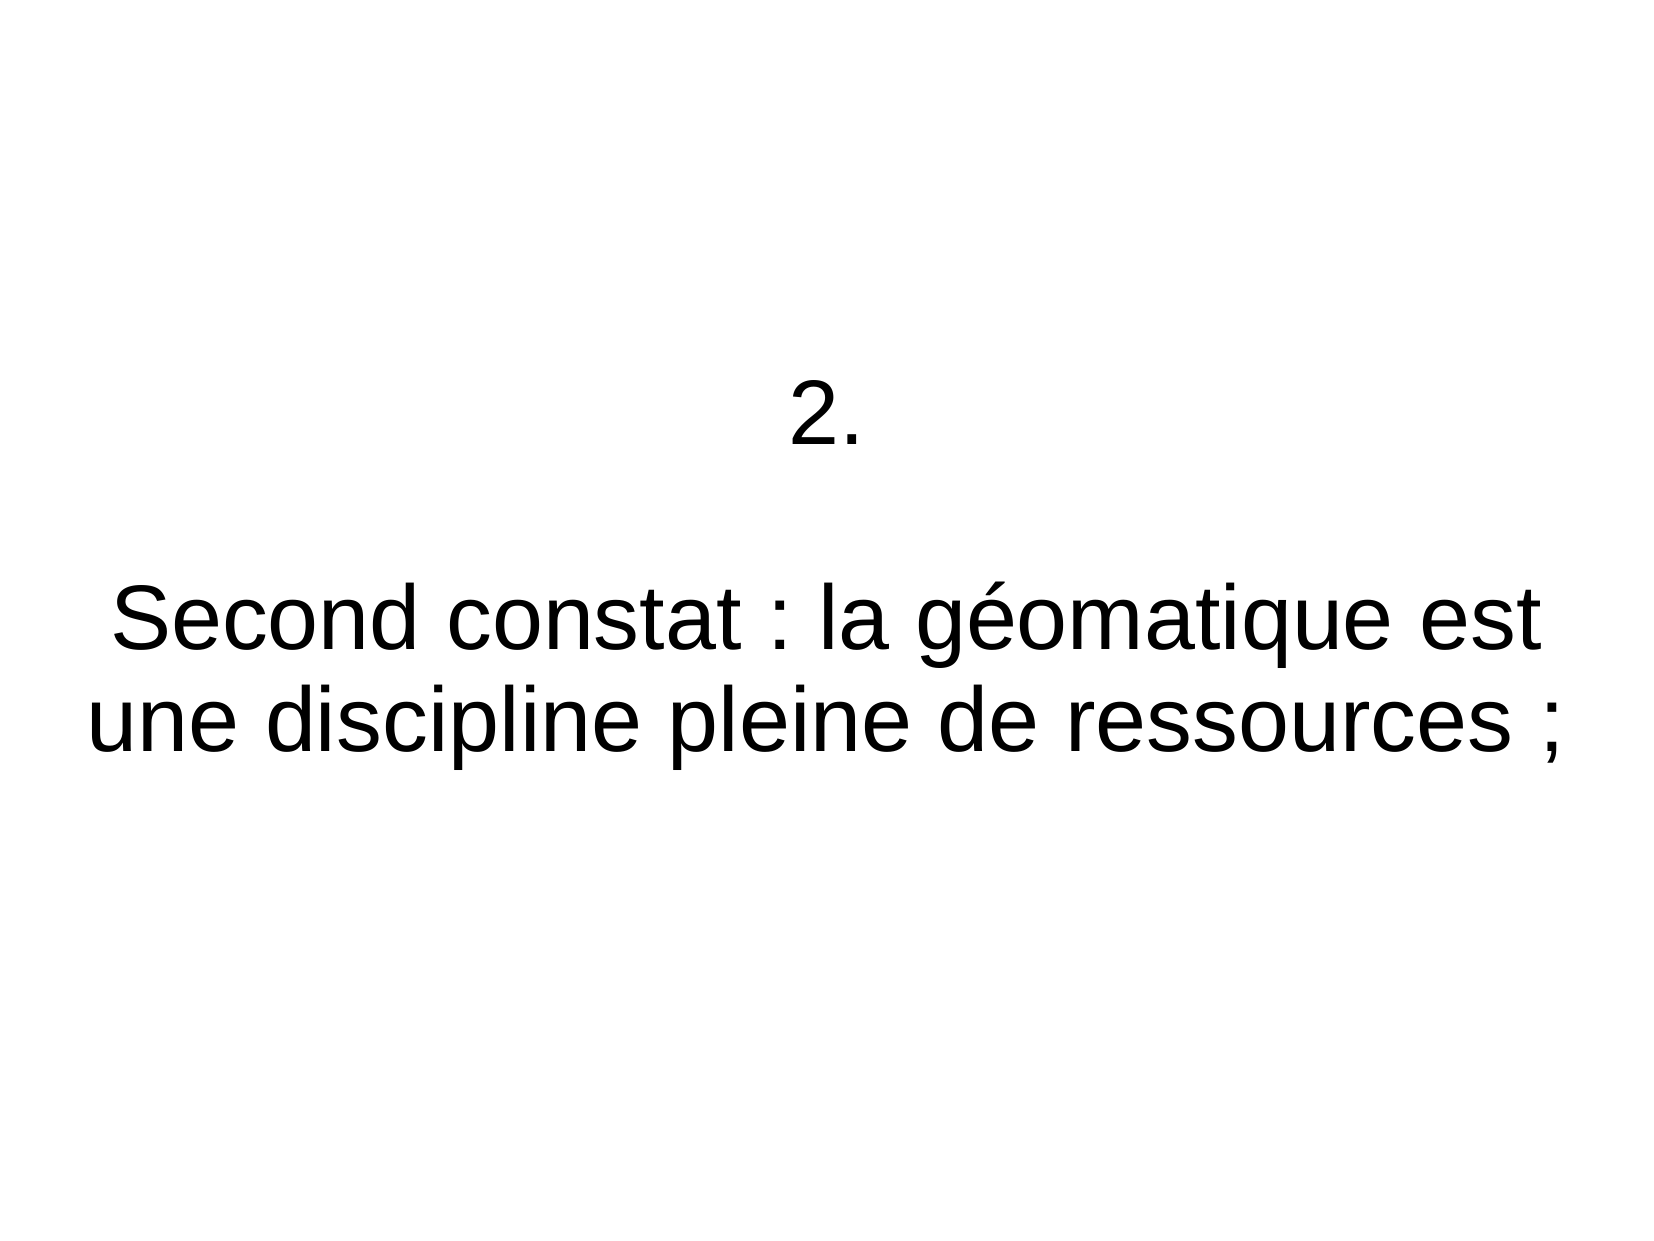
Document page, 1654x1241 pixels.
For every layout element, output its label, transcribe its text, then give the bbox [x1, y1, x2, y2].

title 2. Second constat : la géomatique est une discipline pleine de ressources ; [82, 361, 1571, 772]
